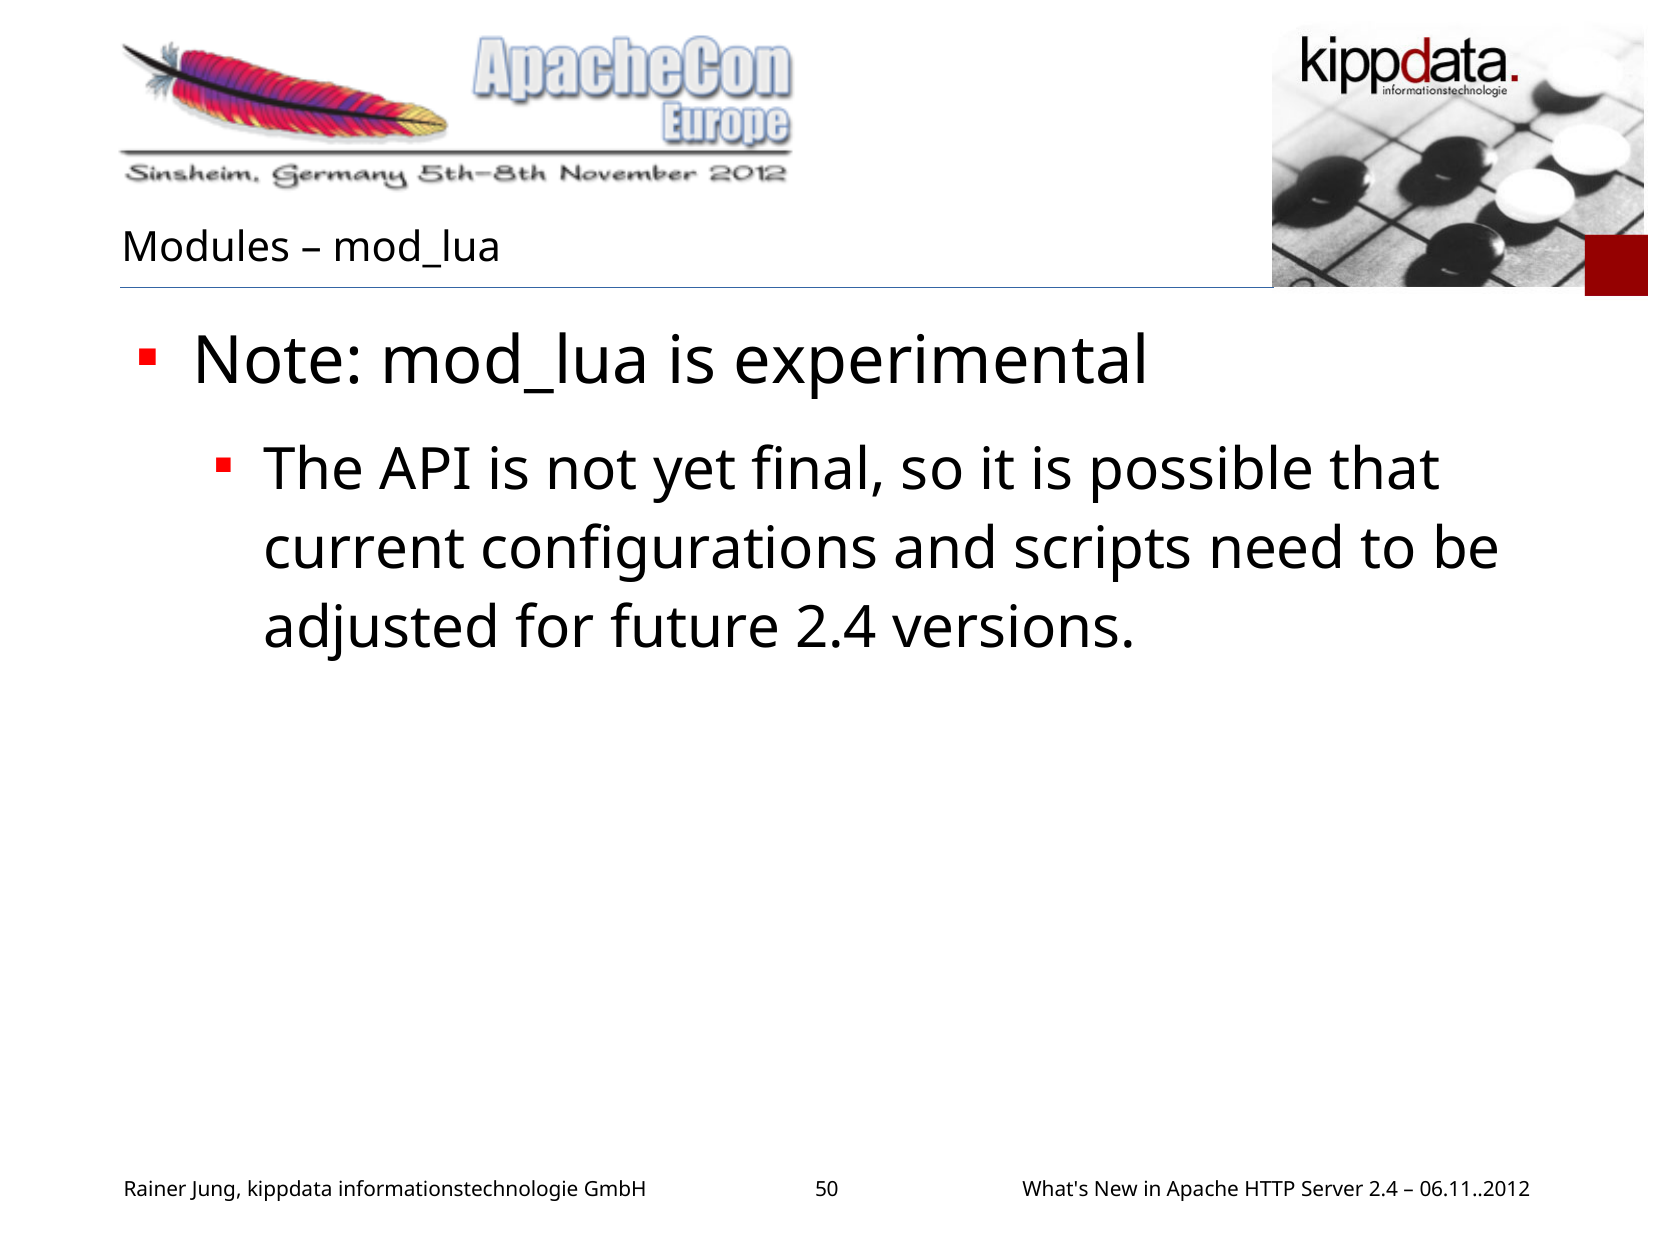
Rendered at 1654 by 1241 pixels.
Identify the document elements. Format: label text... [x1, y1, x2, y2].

title Modules – mod_lua [121, 204, 1242, 286]
picture [113, 32, 797, 195]
list Note: mod_lua is experimental The API is not yet final, so it is possible that current configurations and scripts need to be adjusted for future 2.4 versions. [121, 312, 1534, 1150]
picture [1272, 5, 1648, 302]
